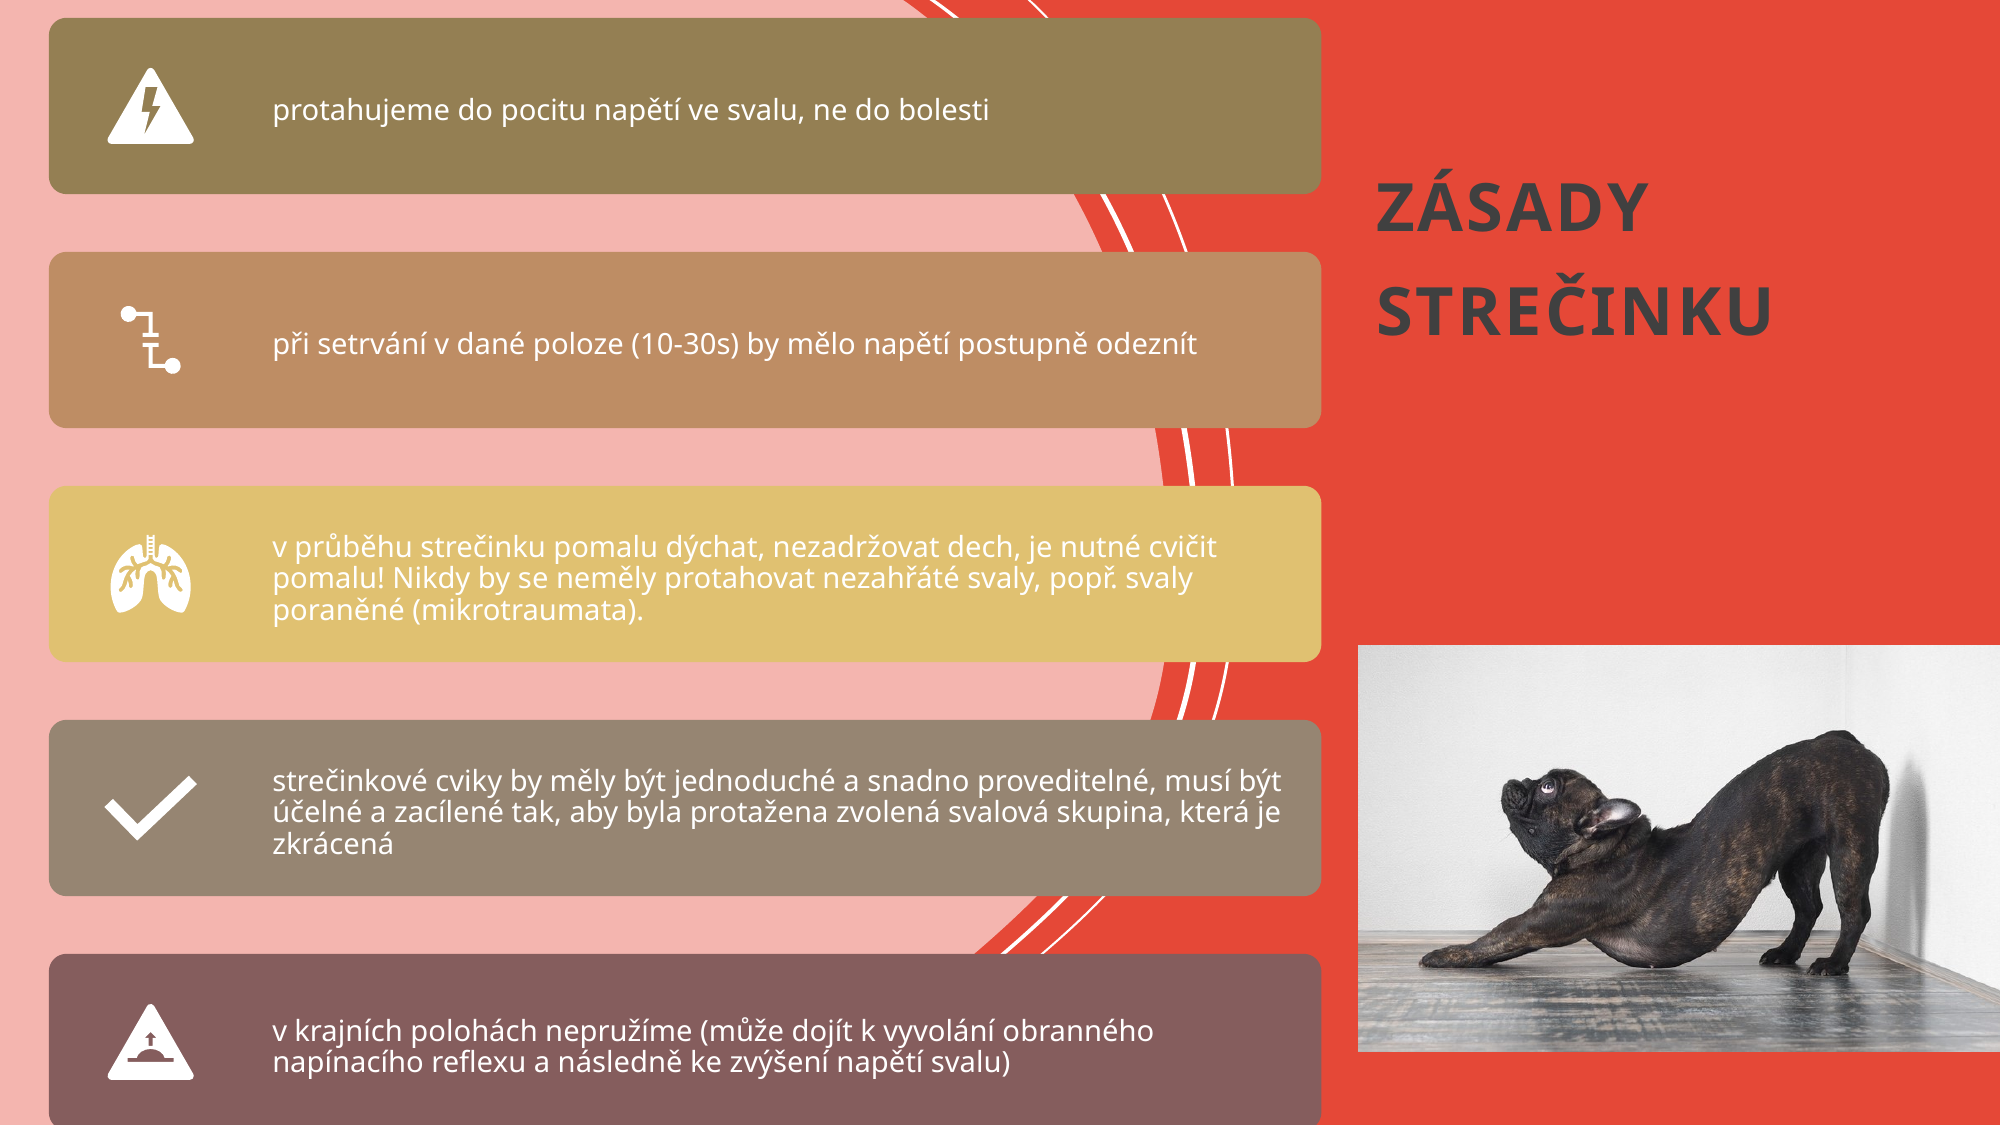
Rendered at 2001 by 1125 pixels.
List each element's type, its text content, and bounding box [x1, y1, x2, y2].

text_box v průběhu strečinku pomalu dýchat, nezadržovat dech, je nutné cvičit pomalu! Nikdy by se neměly protahovat nezahřáté svaly, popř. svaly poraněné (mikrotraumata). [252, 485, 1316, 674]
text_box protahujeme do pocitu napětí ve svalu, ne do bolesti [252, 17, 1316, 206]
text_box při setrvání v dané poloze (10-30s) by mělo napětí postupně odeznít [252, 251, 1316, 440]
text_box strečinkové cviky by měly být jednoduché a snadno proveditelné, musí být účelné a zacílené tak, aby byla protažena zvolená svalová skupina, která je zkrácená [252, 719, 1316, 908]
picture [1358, 645, 2000, 1052]
text_box [0, 0, 2000, 1125]
text_box v krajních polohách nepružíme (může dojít k vyvolání obranného napínacího reflexu a následně ke zvýšení napětí svalu) [252, 953, 1316, 1125]
title ZÁSADY STREČINKU [1357, 16, 1886, 471]
